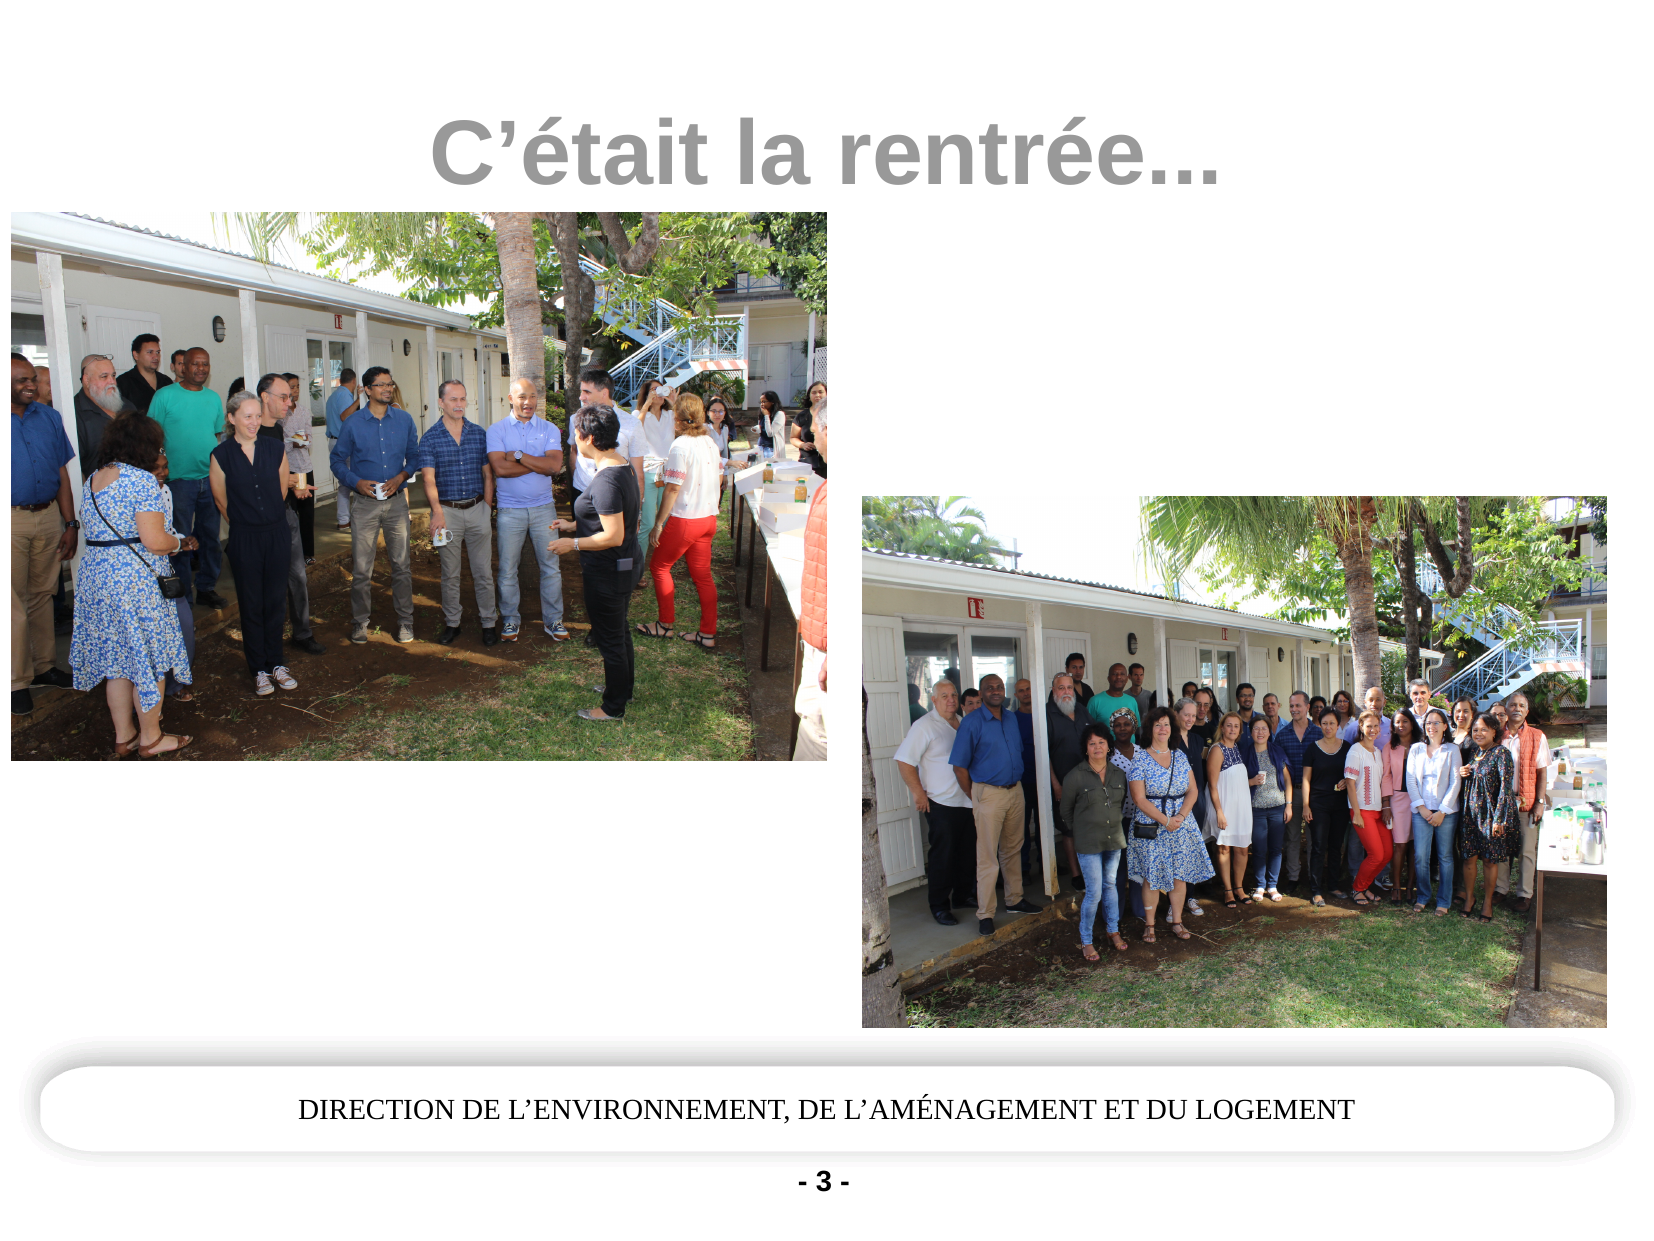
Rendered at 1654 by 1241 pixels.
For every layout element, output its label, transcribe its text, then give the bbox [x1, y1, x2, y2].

picture [0, 496, 1654, 1184]
picture [11, 212, 827, 761]
title C’était la rentrée... [82, 49, 1571, 257]
